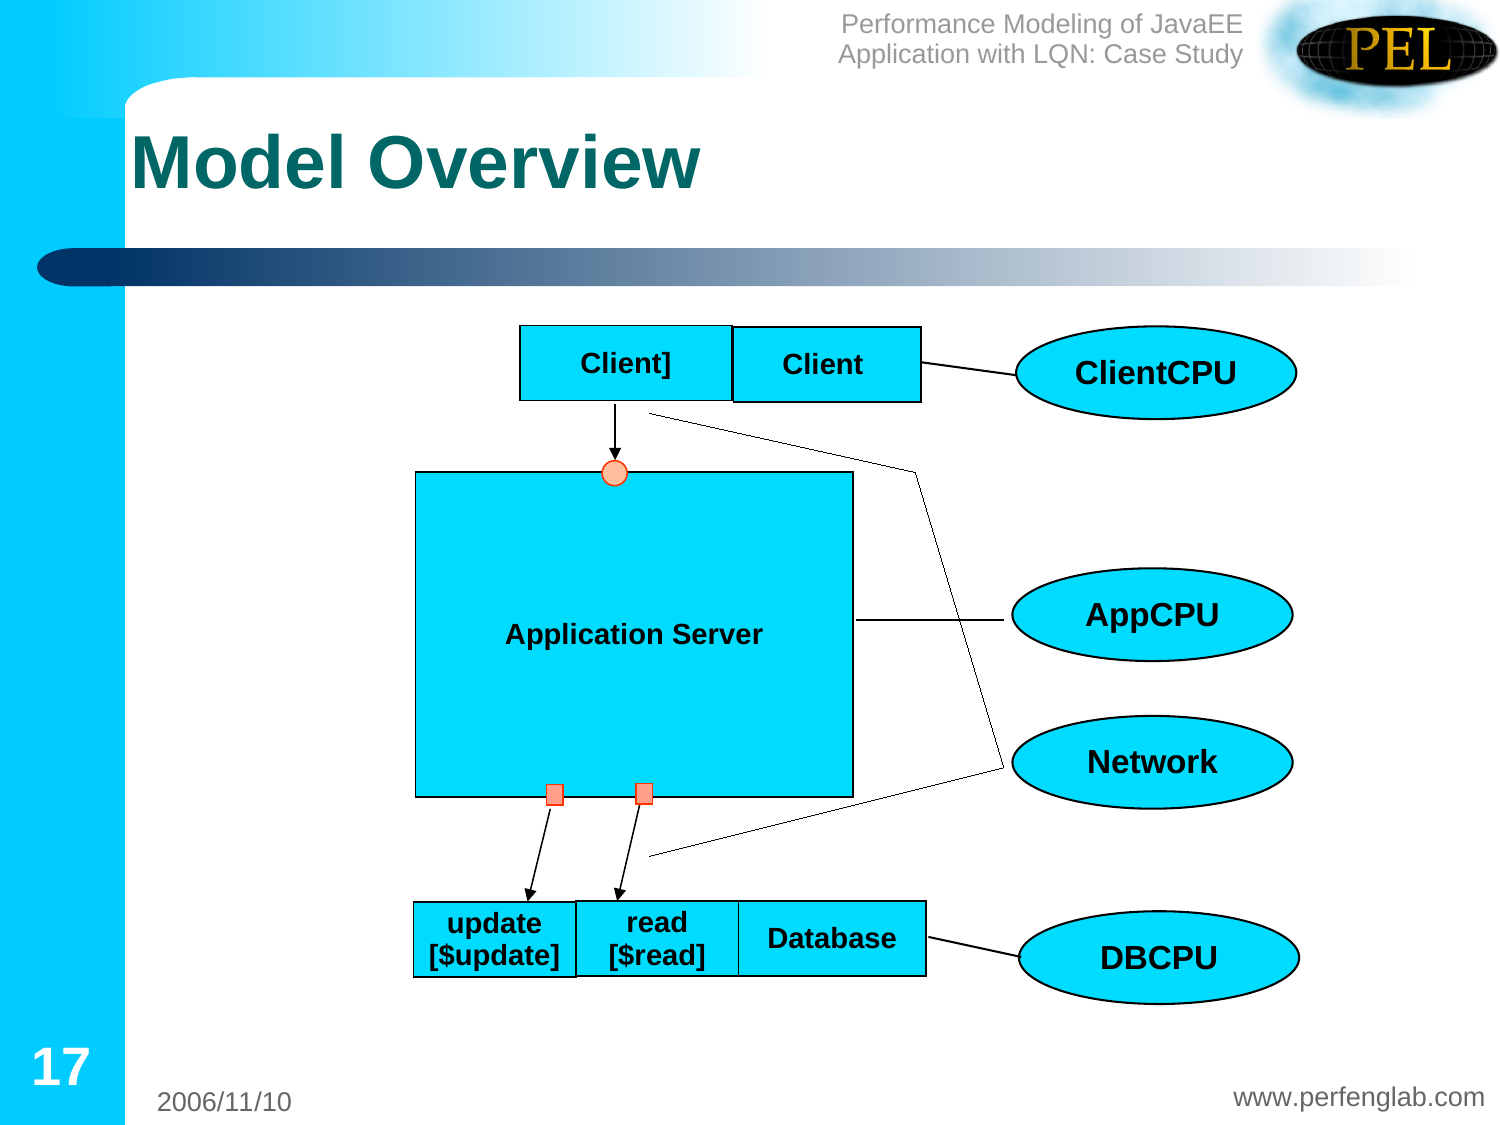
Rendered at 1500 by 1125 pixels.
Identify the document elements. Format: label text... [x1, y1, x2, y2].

text_box ClientCPU [1016, 326, 1297, 420]
text_box Application Server [415, 471, 853, 798]
title Model Overview [130, 83, 1408, 248]
text_box Database [739, 901, 926, 977]
text_box update [$update] [413, 901, 576, 977]
text_box [636, 783, 653, 805]
text_box [602, 460, 628, 486]
text_box [546, 784, 564, 805]
text_box read [$read] [576, 901, 739, 977]
text_box DBCPU [1018, 911, 1300, 1004]
text_box Client [733, 326, 921, 402]
text_box AppCPU [1012, 568, 1293, 662]
text_box Client] [520, 325, 732, 401]
picture [1251, 0, 1500, 119]
text_box Network [1012, 715, 1293, 809]
